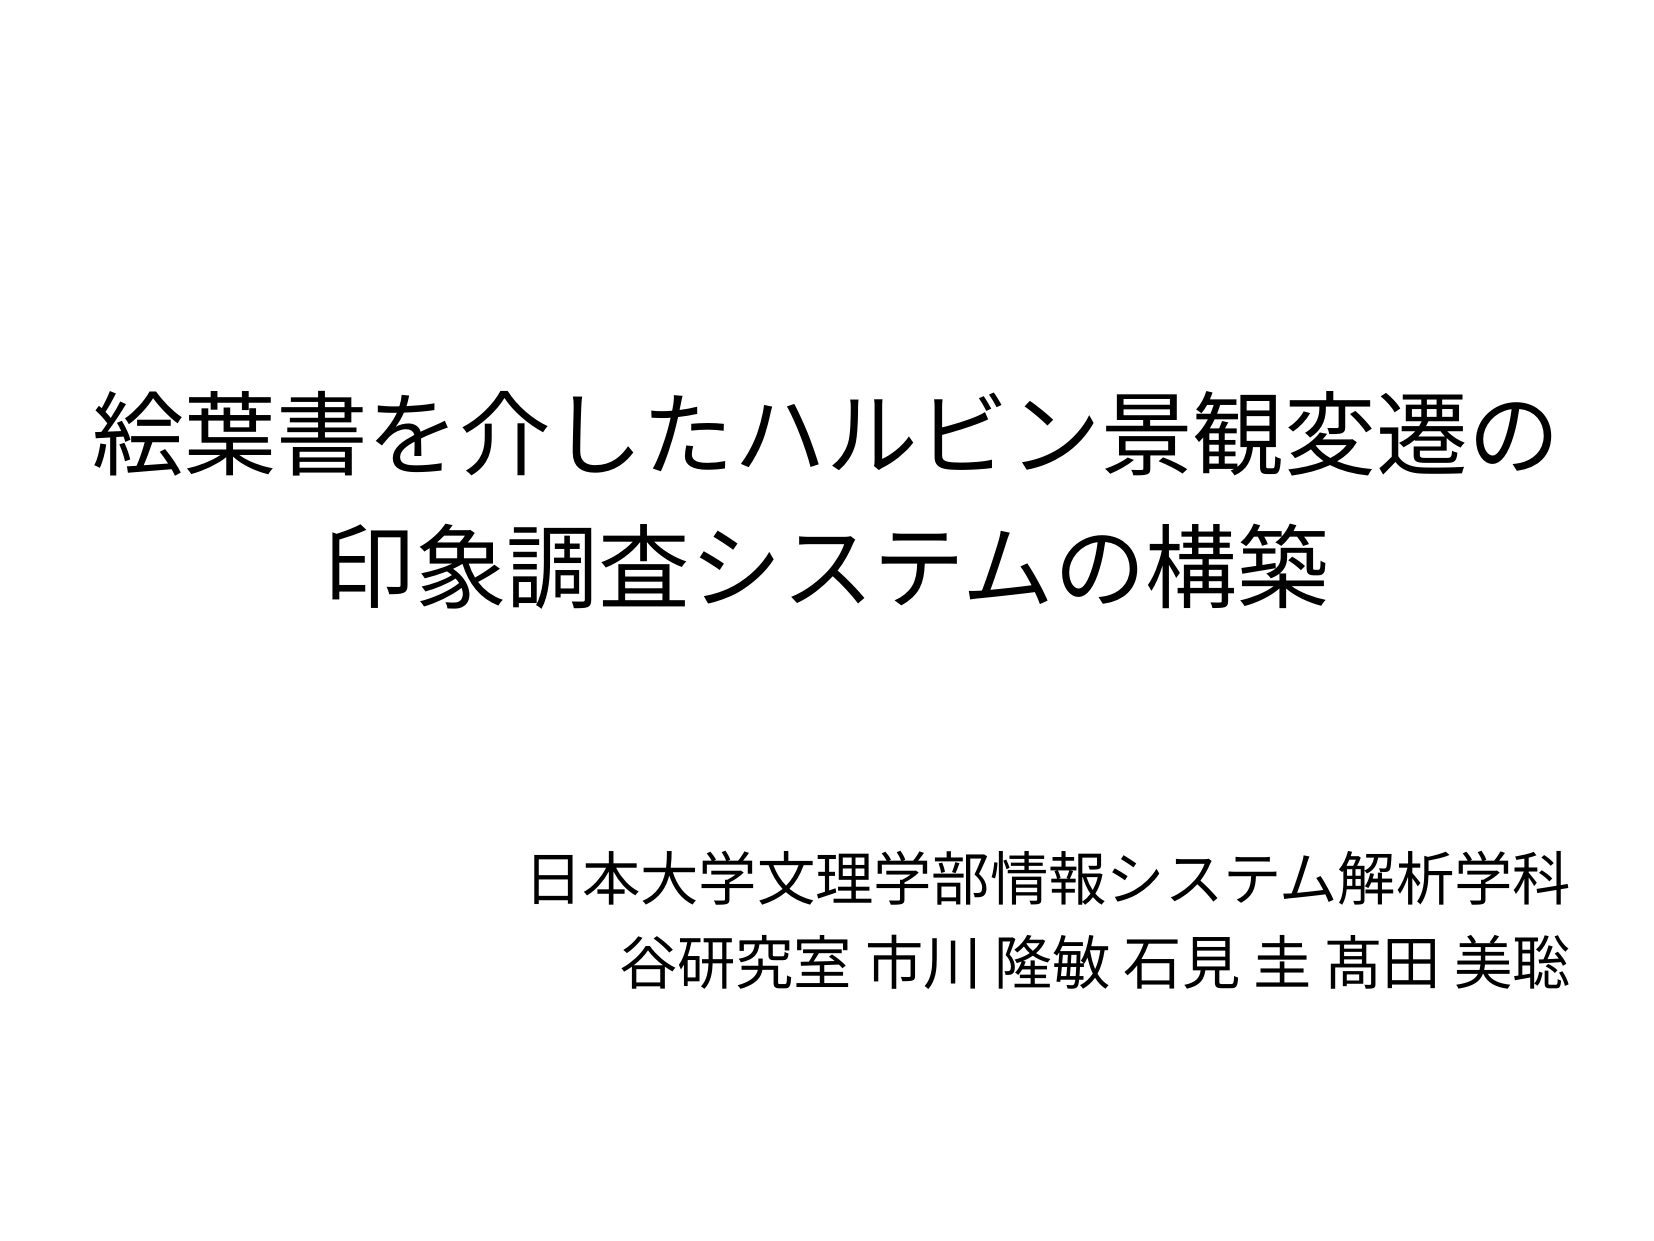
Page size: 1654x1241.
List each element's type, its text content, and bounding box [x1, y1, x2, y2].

subtitle 絵葉書を介したハルビン景観変遷の 印象調査システムの構築 日本大学文理学部情報システム解析学科 谷研究室 市川 隆敏 石見 圭 髙田 美聡 [82, 49, 1571, 1109]
